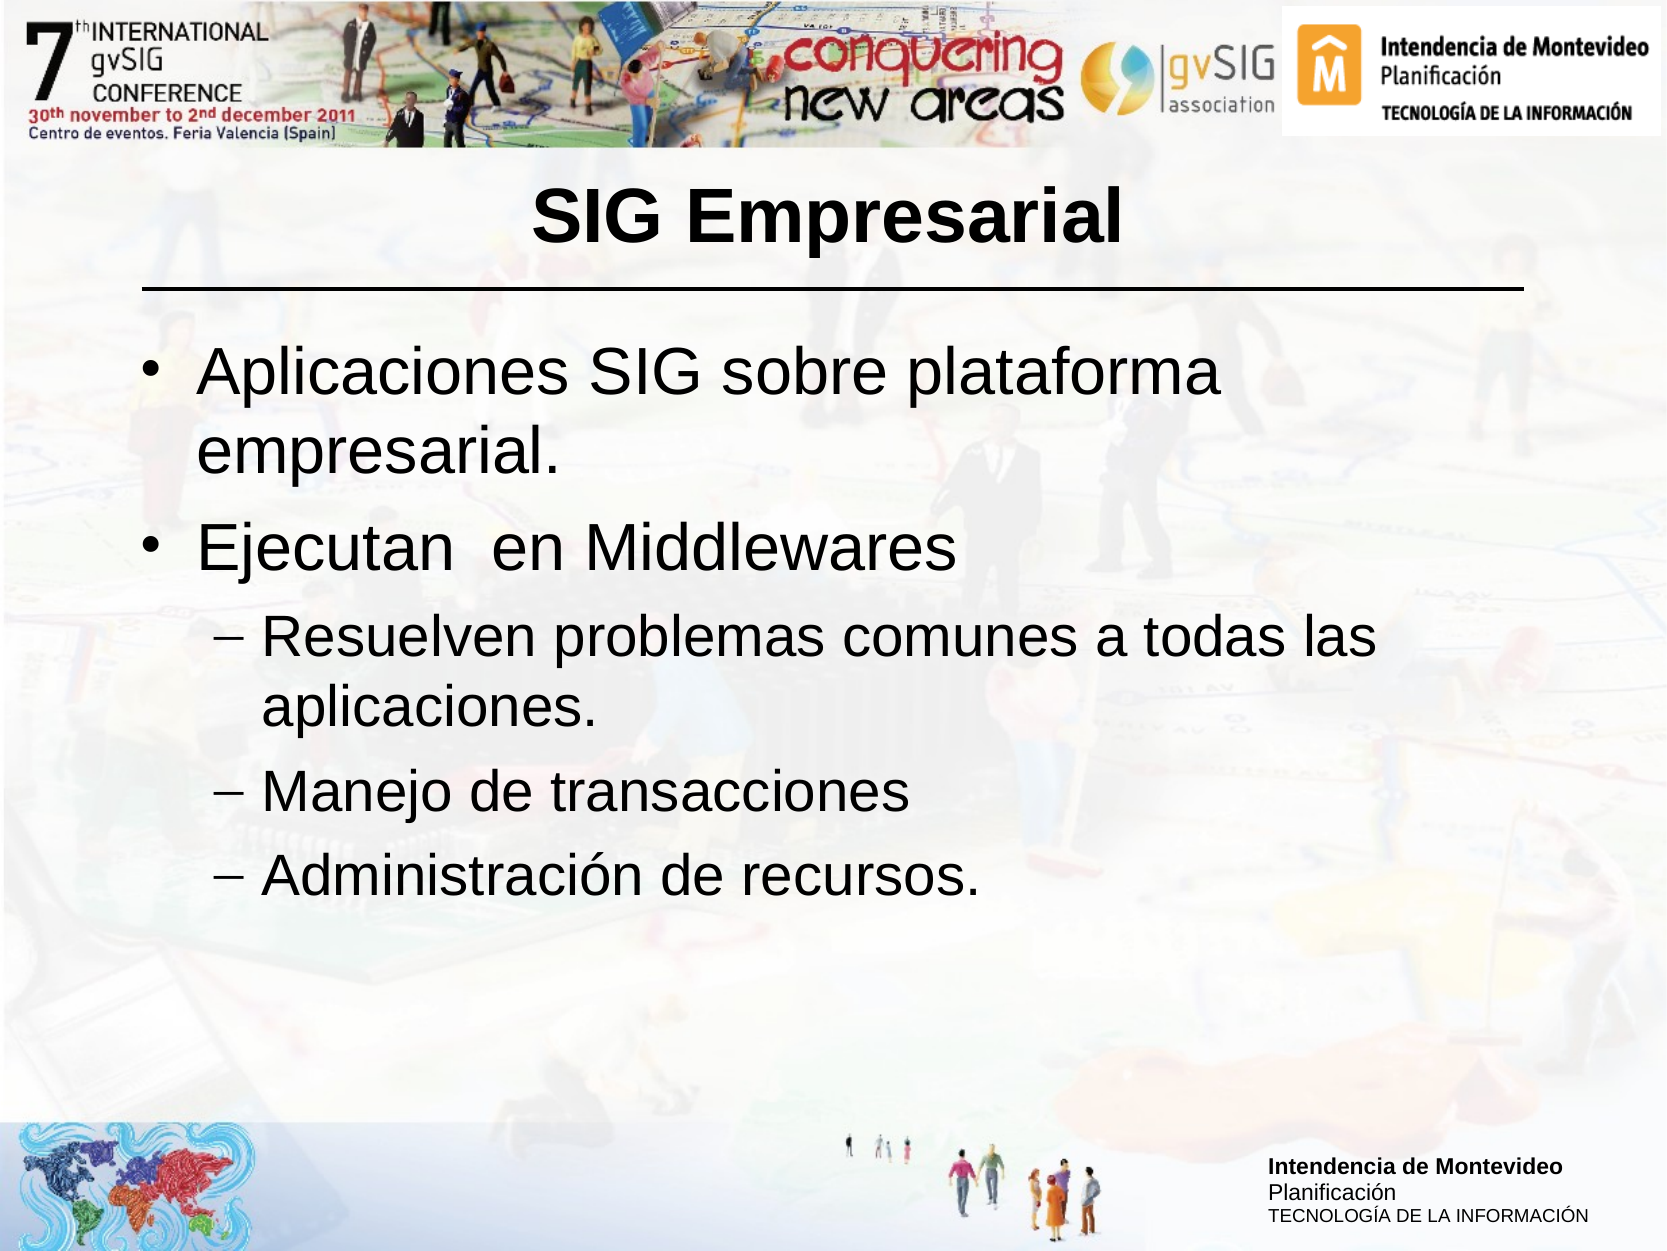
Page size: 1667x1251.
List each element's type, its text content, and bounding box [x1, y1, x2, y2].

list Aplicaciones SIG sobre plataforma empresarial. Ejecutan en Middlewares Resuelven problemas comunes a todas las aplicaciones. Manejo de transacciones Administración de recursos. [125, 319, 1542, 1040]
title SIG Empresarial [90, 166, 1567, 265]
picture [0, 0, 1667, 1251]
